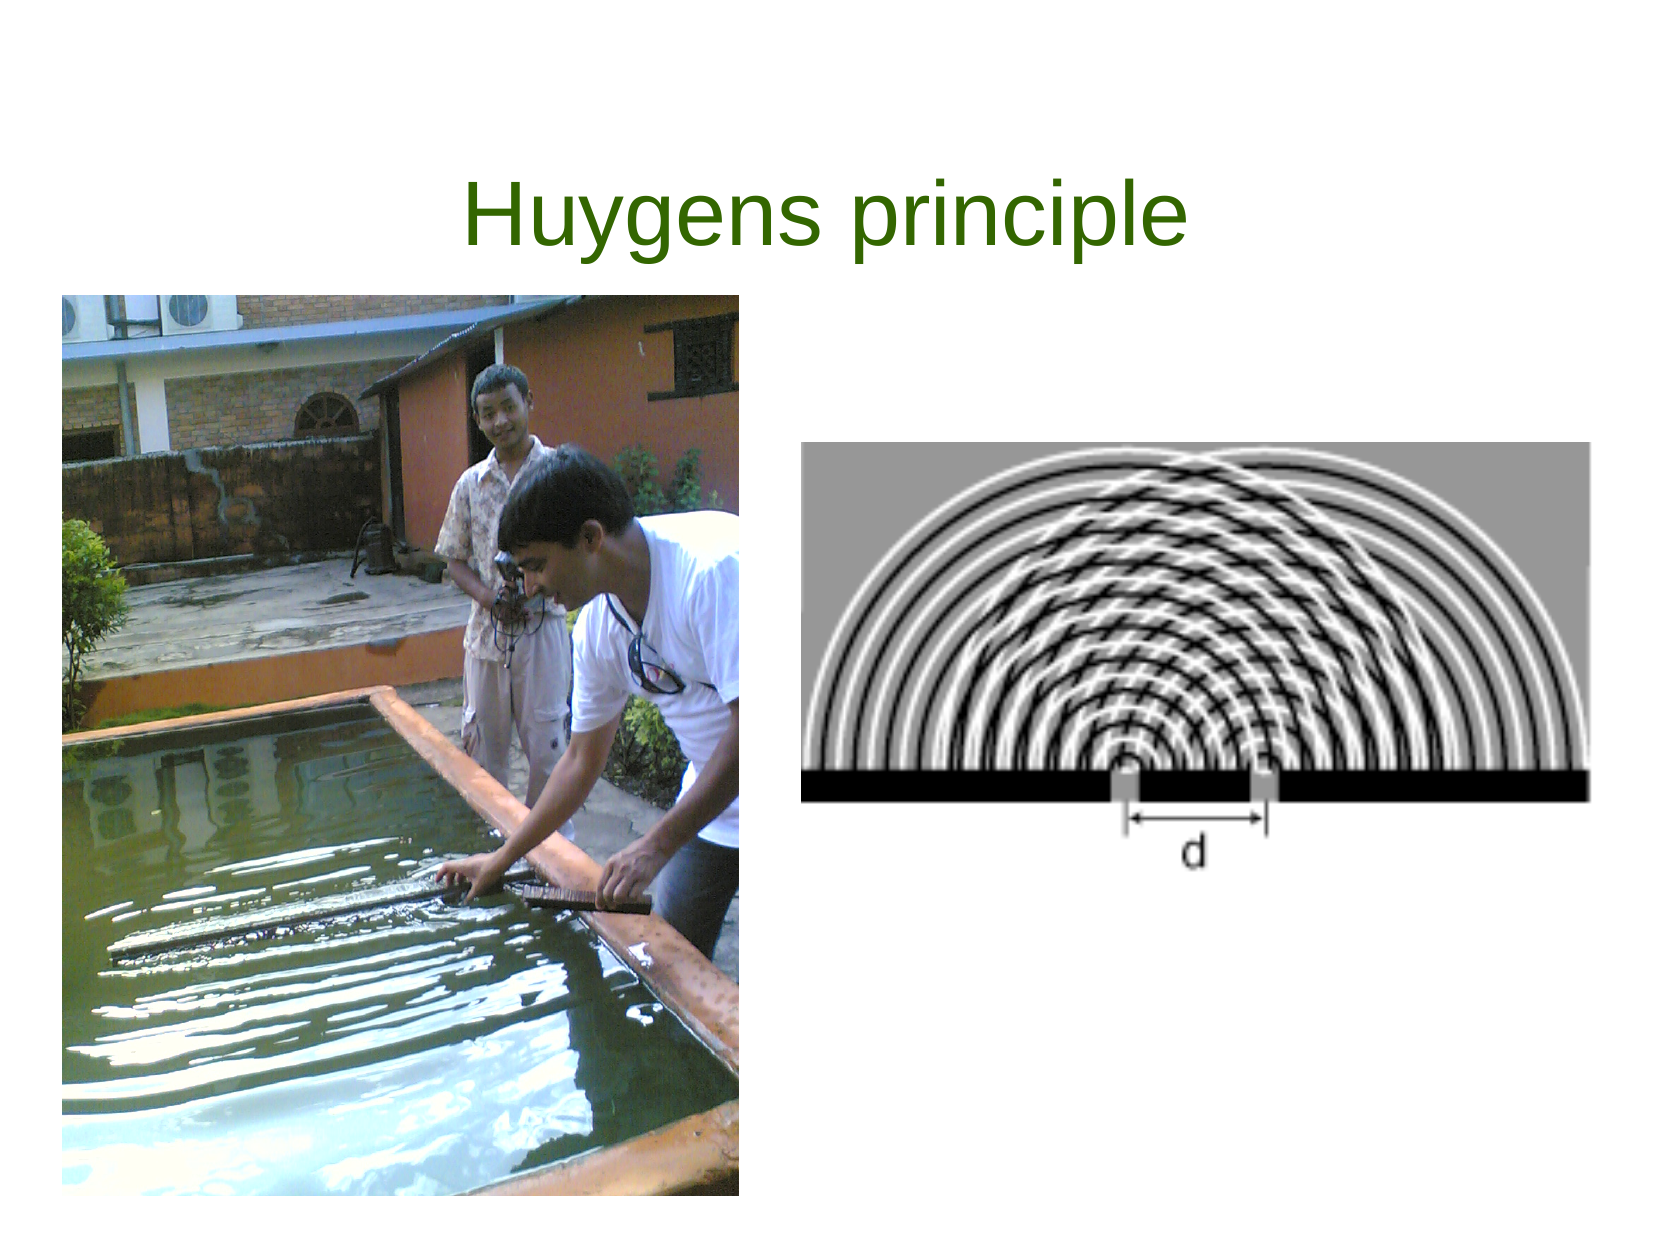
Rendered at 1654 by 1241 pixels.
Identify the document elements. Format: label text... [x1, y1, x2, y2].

title Huygens principle [123, 110, 1530, 317]
picture [62, 295, 739, 1196]
picture [801, 442, 1595, 886]
